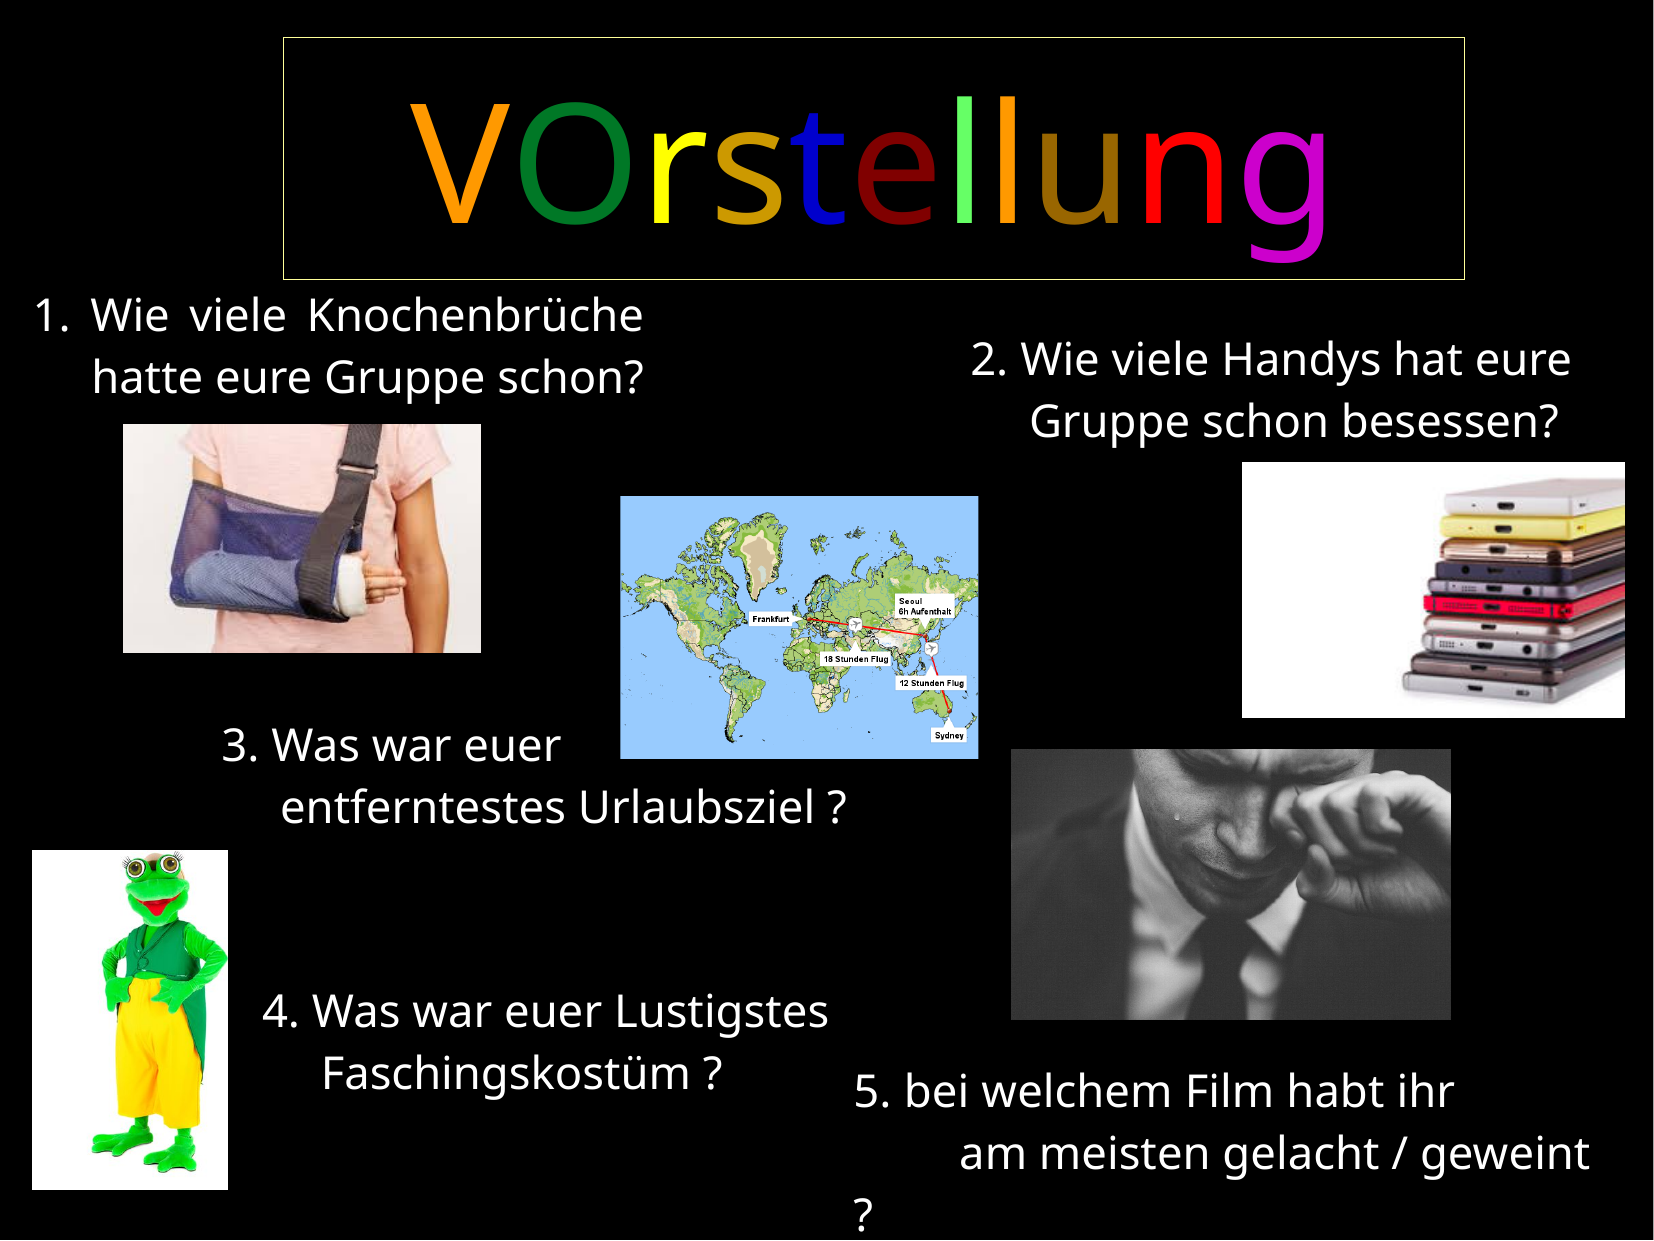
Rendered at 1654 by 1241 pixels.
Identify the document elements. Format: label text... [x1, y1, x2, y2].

text_box 1. Wie viele Knochenbrüche hatte eure Gruppe schon? [18, 275, 691, 404]
picture [1242, 462, 1625, 718]
picture [1011, 749, 1451, 1020]
text_box 5. bei welchem Film habt ihr am meisten gelacht / geweint ? [838, 1051, 1607, 1220]
picture [123, 424, 481, 653]
text_box 4. Was war euer Lustigstes Faschingskostüm ? [247, 971, 839, 1111]
text_box VOrstellung [283, 37, 1465, 253]
text_box 3. Was war euer entferntestes Urlaubsziel ? [206, 705, 931, 851]
picture [32, 850, 228, 1190]
picture [620, 496, 979, 759]
text_box 2. Wie viele Handys hat eure Gruppe schon besessen? [955, 319, 1595, 448]
